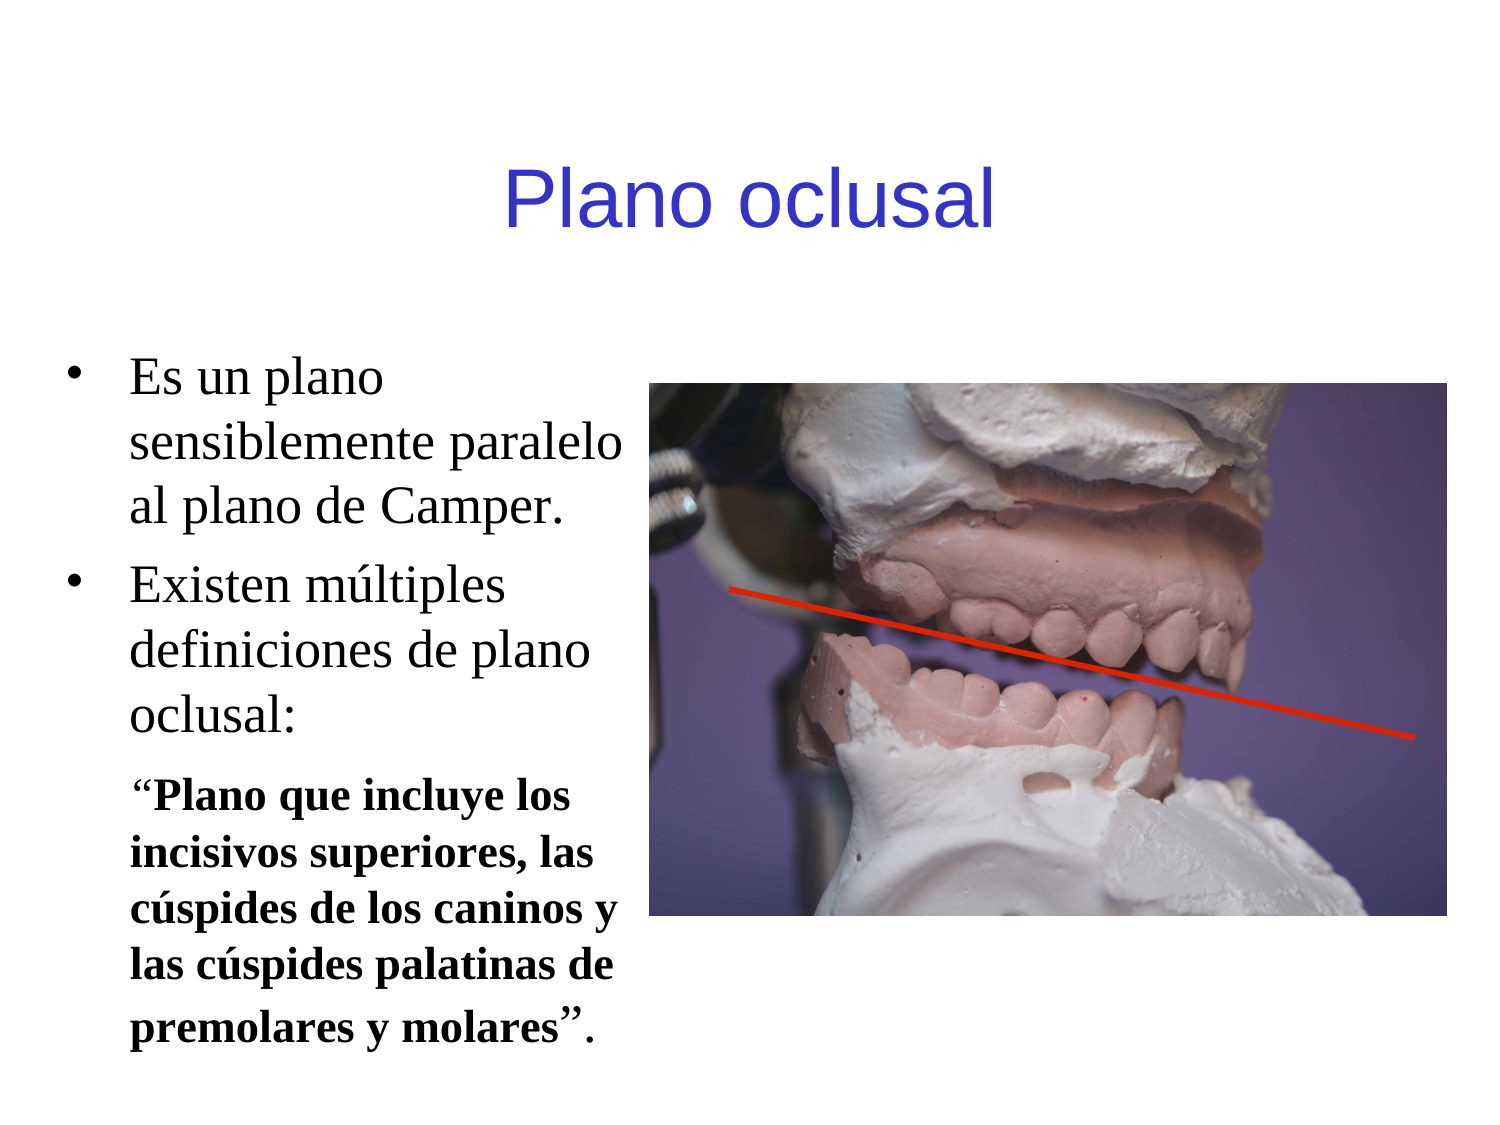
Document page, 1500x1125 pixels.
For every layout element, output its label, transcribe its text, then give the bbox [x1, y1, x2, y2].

picture [680, 383, 1447, 916]
list Es un plano sensiblemente paralelo al plano de Camper. Existen múltiples definiciones de plano oclusal: “Plano que incluye los incisivos superiores, las cúspides de los caninos y las cúspides palatinas de premolares y molares”. [22, 332, 680, 1076]
title Plano oclusal [112, 68, 1388, 319]
